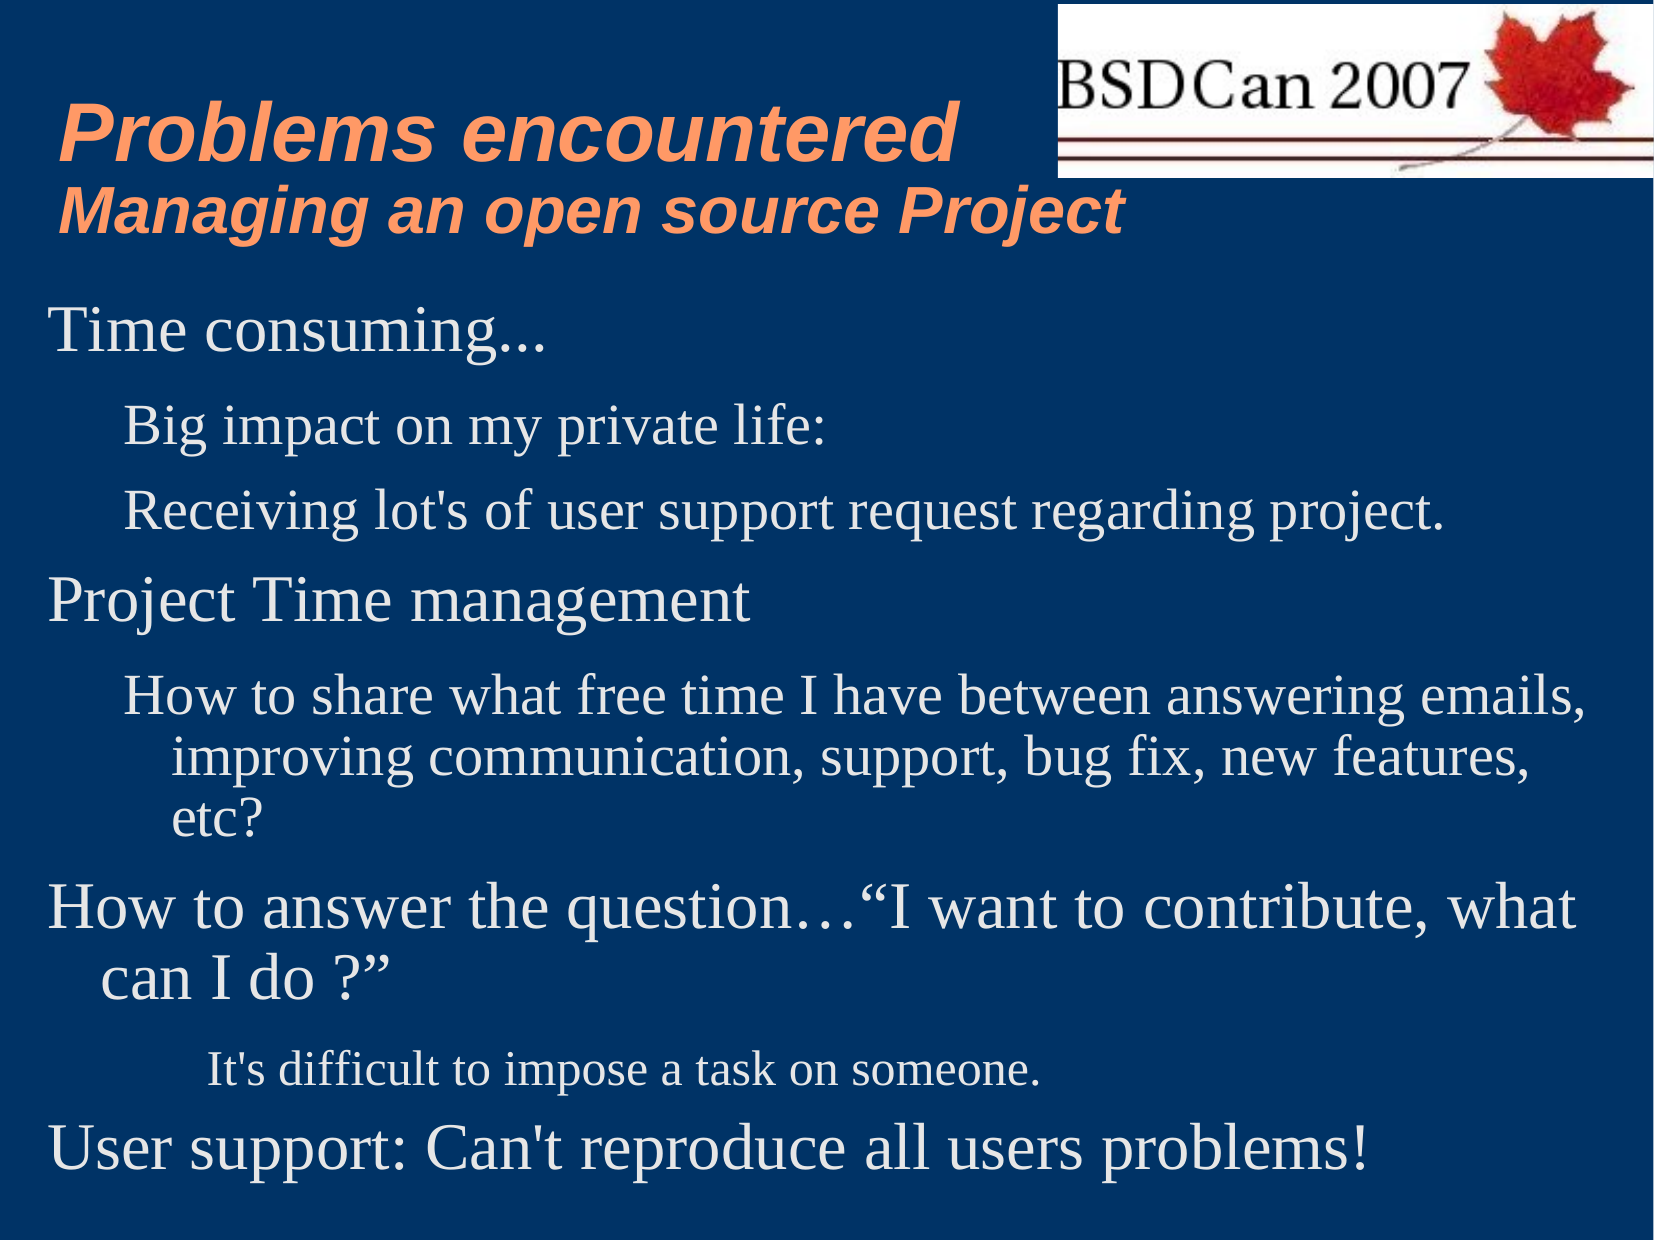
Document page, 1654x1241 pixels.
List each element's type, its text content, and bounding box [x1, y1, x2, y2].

title Problems encountered Managing an open source Project [59, 88, 1472, 252]
picture [1057, 4, 1654, 178]
list Time consuming... Big impact on my private life: Receiving lot's of user support request regarding project. Project Time management How to share what free time I have between answering emails, improving communication, support, bug fix, new features, etc? How to answer the question…“I want to contribute, what can I do ?” It's difficult to impose a task on someone. User support: Can't reproduce all users problems! [29, 295, 1625, 1241]
